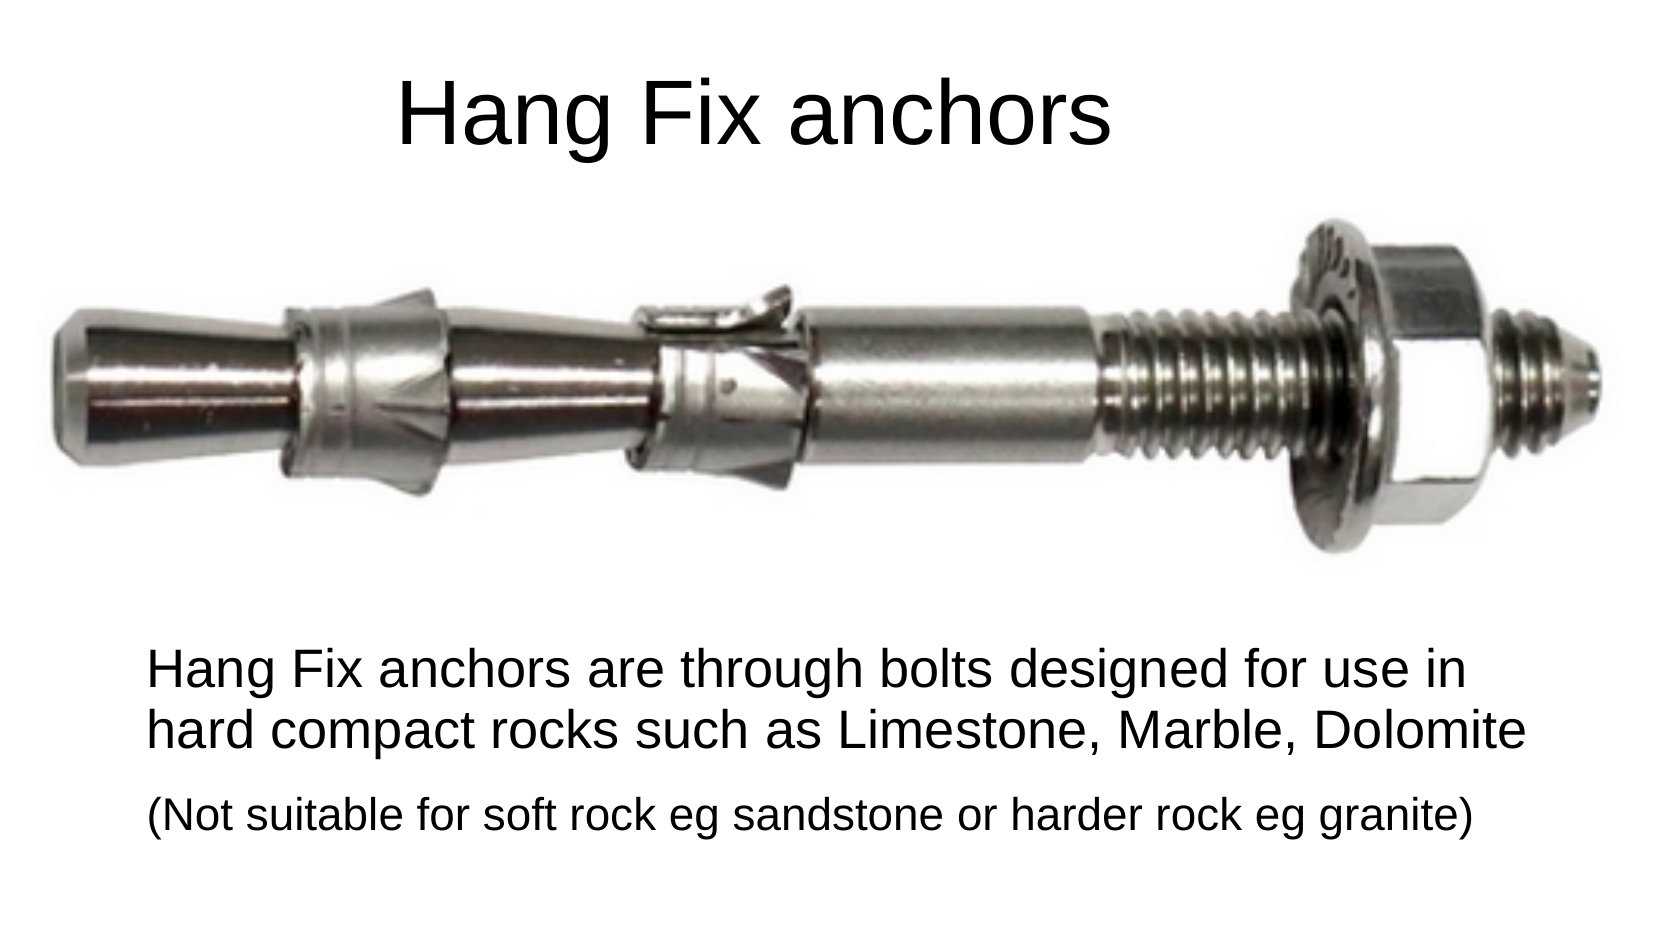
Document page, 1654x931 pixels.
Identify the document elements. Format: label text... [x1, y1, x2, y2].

title Hang Fix anchors [23, 35, 1512, 191]
list Hang Fix anchors are through bolts designed for use in hard compact rocks such as Limestone, Marble, Dolomite (Not suitable for soft rock eg sandstone or harder rock eg granite) [75, 573, 1564, 931]
picture [14, 210, 1622, 573]
